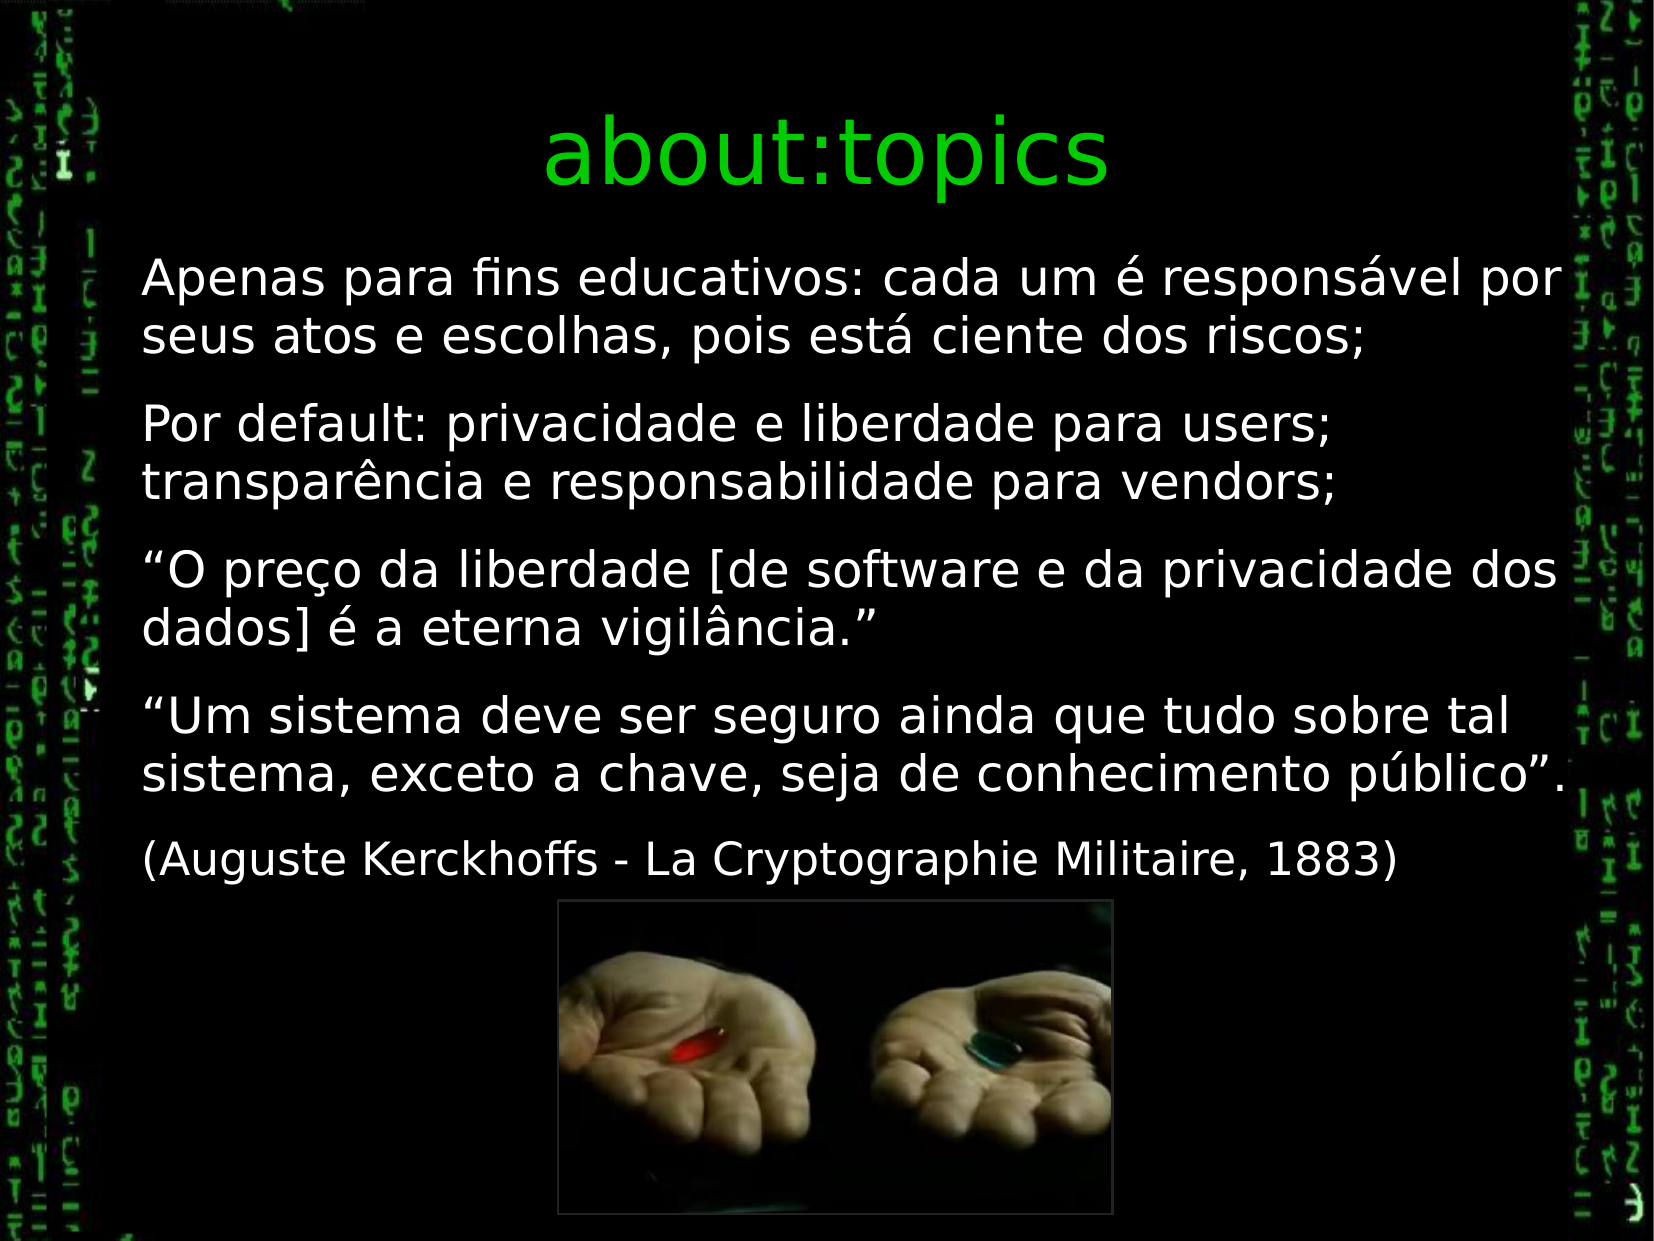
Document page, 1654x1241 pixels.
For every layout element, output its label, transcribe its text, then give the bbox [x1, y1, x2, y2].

picture [0, 0, 1654, 1241]
list Apenas para fins educativos: cada um é responsável por seus atos e escolhas, pois está ciente dos riscos; Por default: privacidade e liberdade para users; transparência e responsabilidade para vendors; “O preço da liberdade [de software e da privacidade dos dados] é a eterna vigilância.” “Um sistema deve ser seguro ainda que tudo sobre tal sistema, exceto a chave, seja de conhecimento público”. (Auguste Kerckhoffs - La Cryptographie Militaire, 1883) [70, 248, 1591, 1111]
title about:topics [82, 49, 1571, 248]
